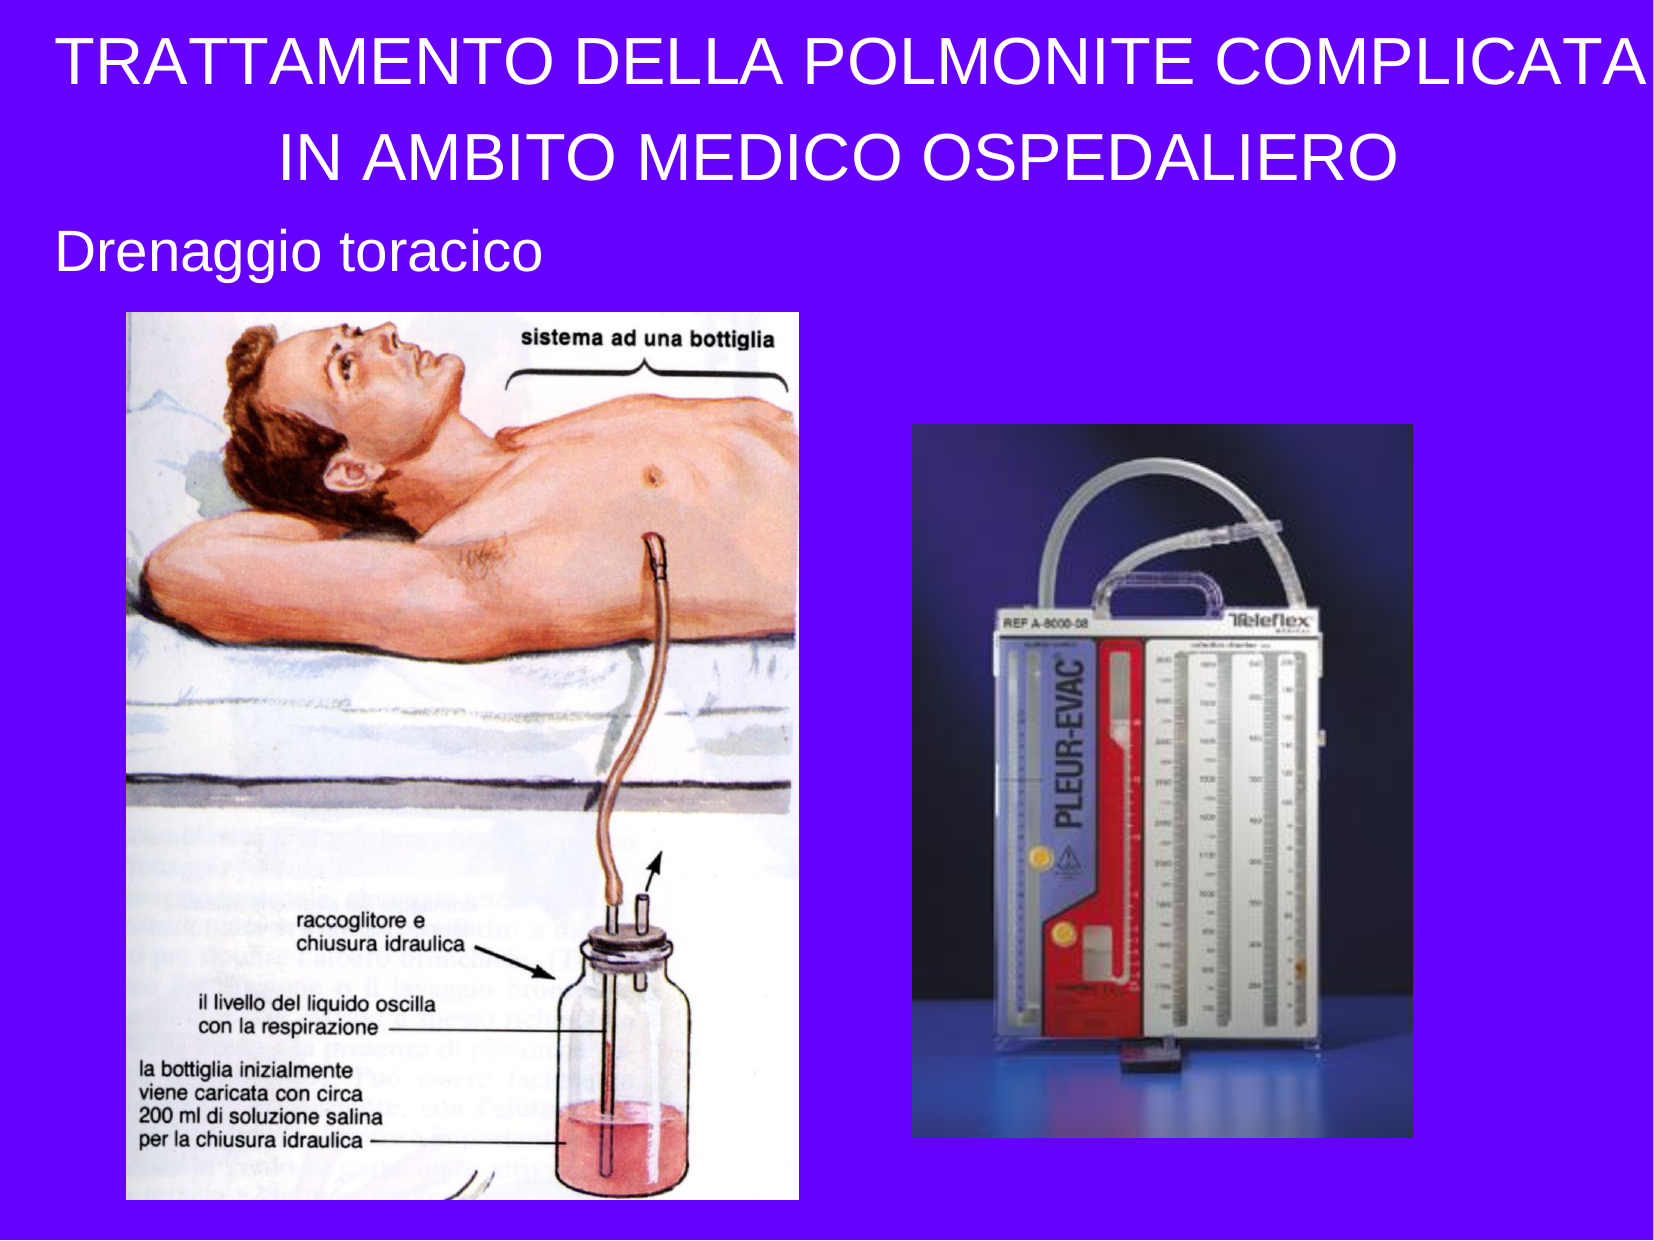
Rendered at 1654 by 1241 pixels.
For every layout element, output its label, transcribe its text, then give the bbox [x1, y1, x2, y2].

picture [912, 424, 1413, 1138]
picture [126, 312, 799, 1201]
text_box Drenaggio toracico [50, 215, 568, 325]
title TRATTAMENTO DELLA POLMONITE COMPLICATA IN AMBITO MEDICO OSPEDALIERO [49, 18, 1654, 202]
